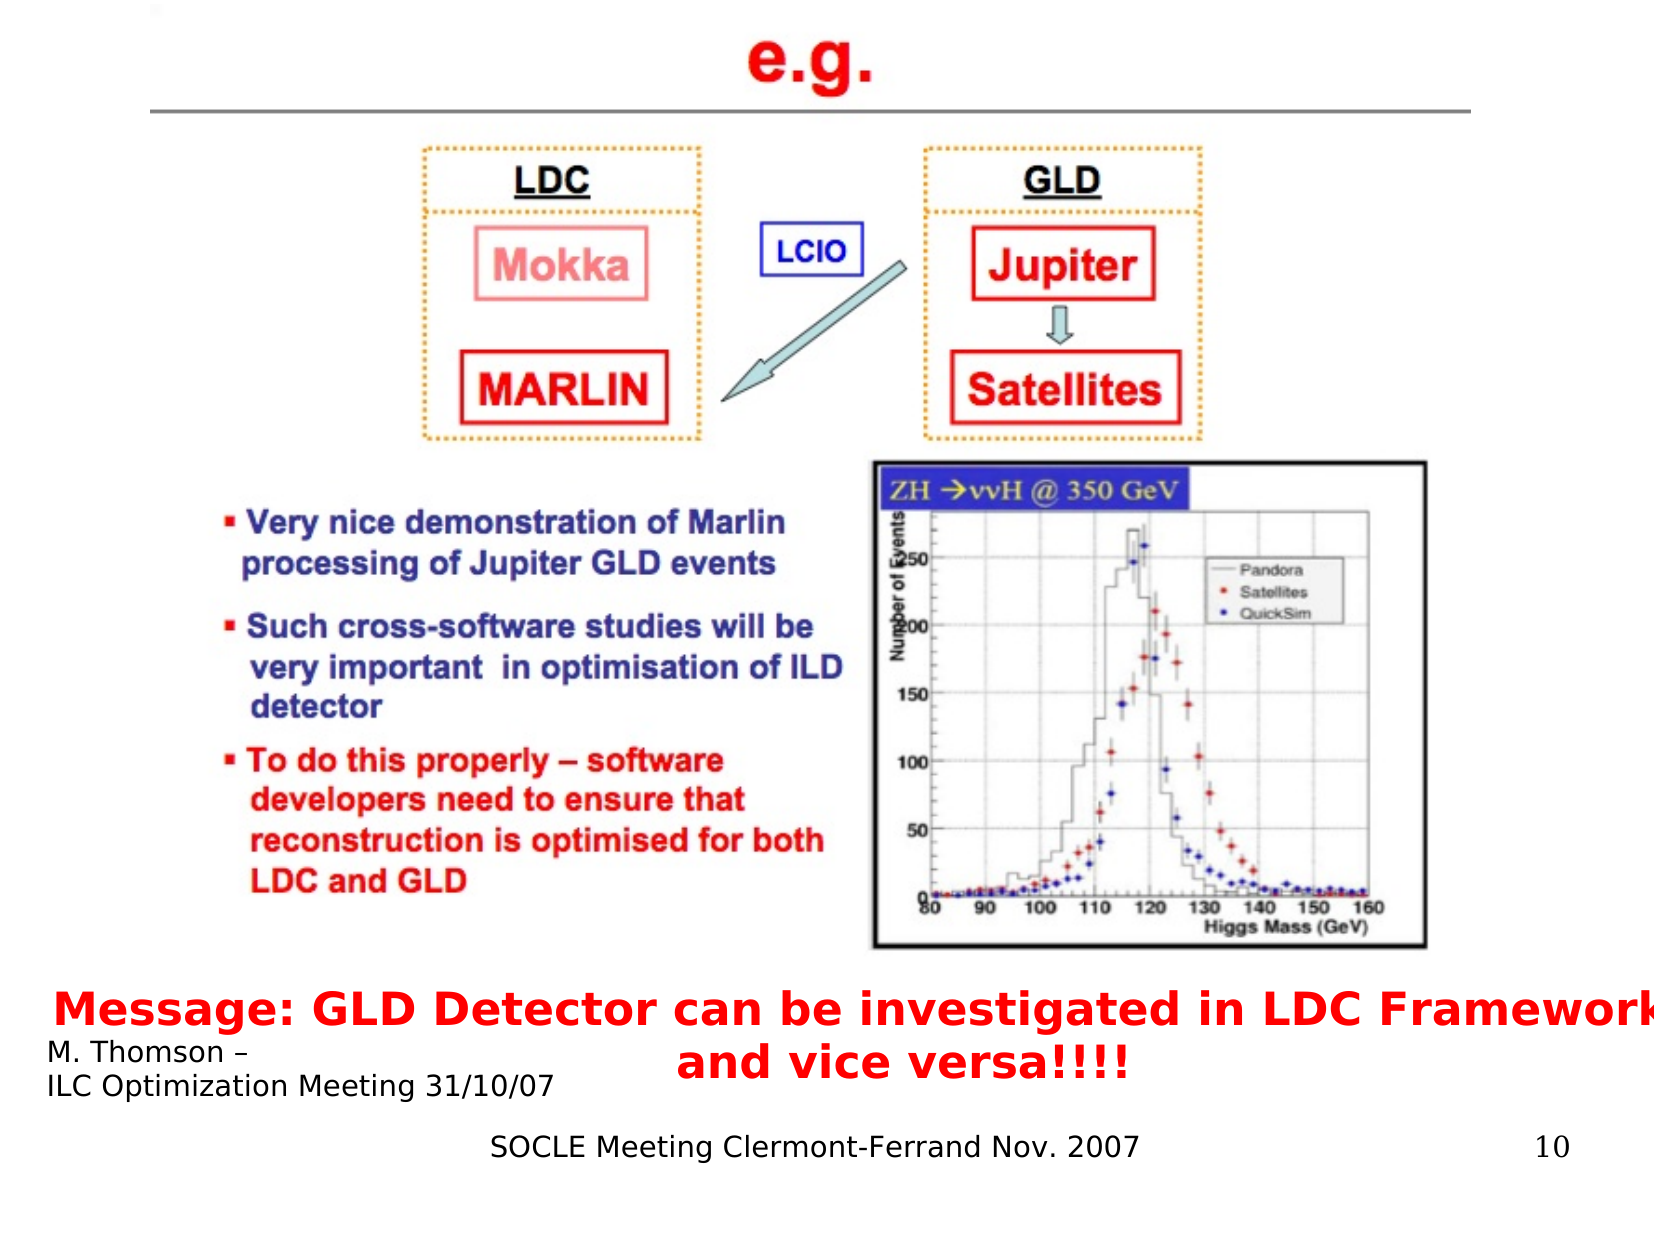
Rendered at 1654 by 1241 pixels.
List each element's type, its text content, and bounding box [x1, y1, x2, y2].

text_box Message: GLD Detector can be investigated in LDC Framework and vice versa!!!! [37, 975, 1654, 1097]
text_box M. Thomson – ILC Optimization Meeting 31/10/07 [31, 1028, 571, 1112]
picture [150, 4, 1471, 960]
